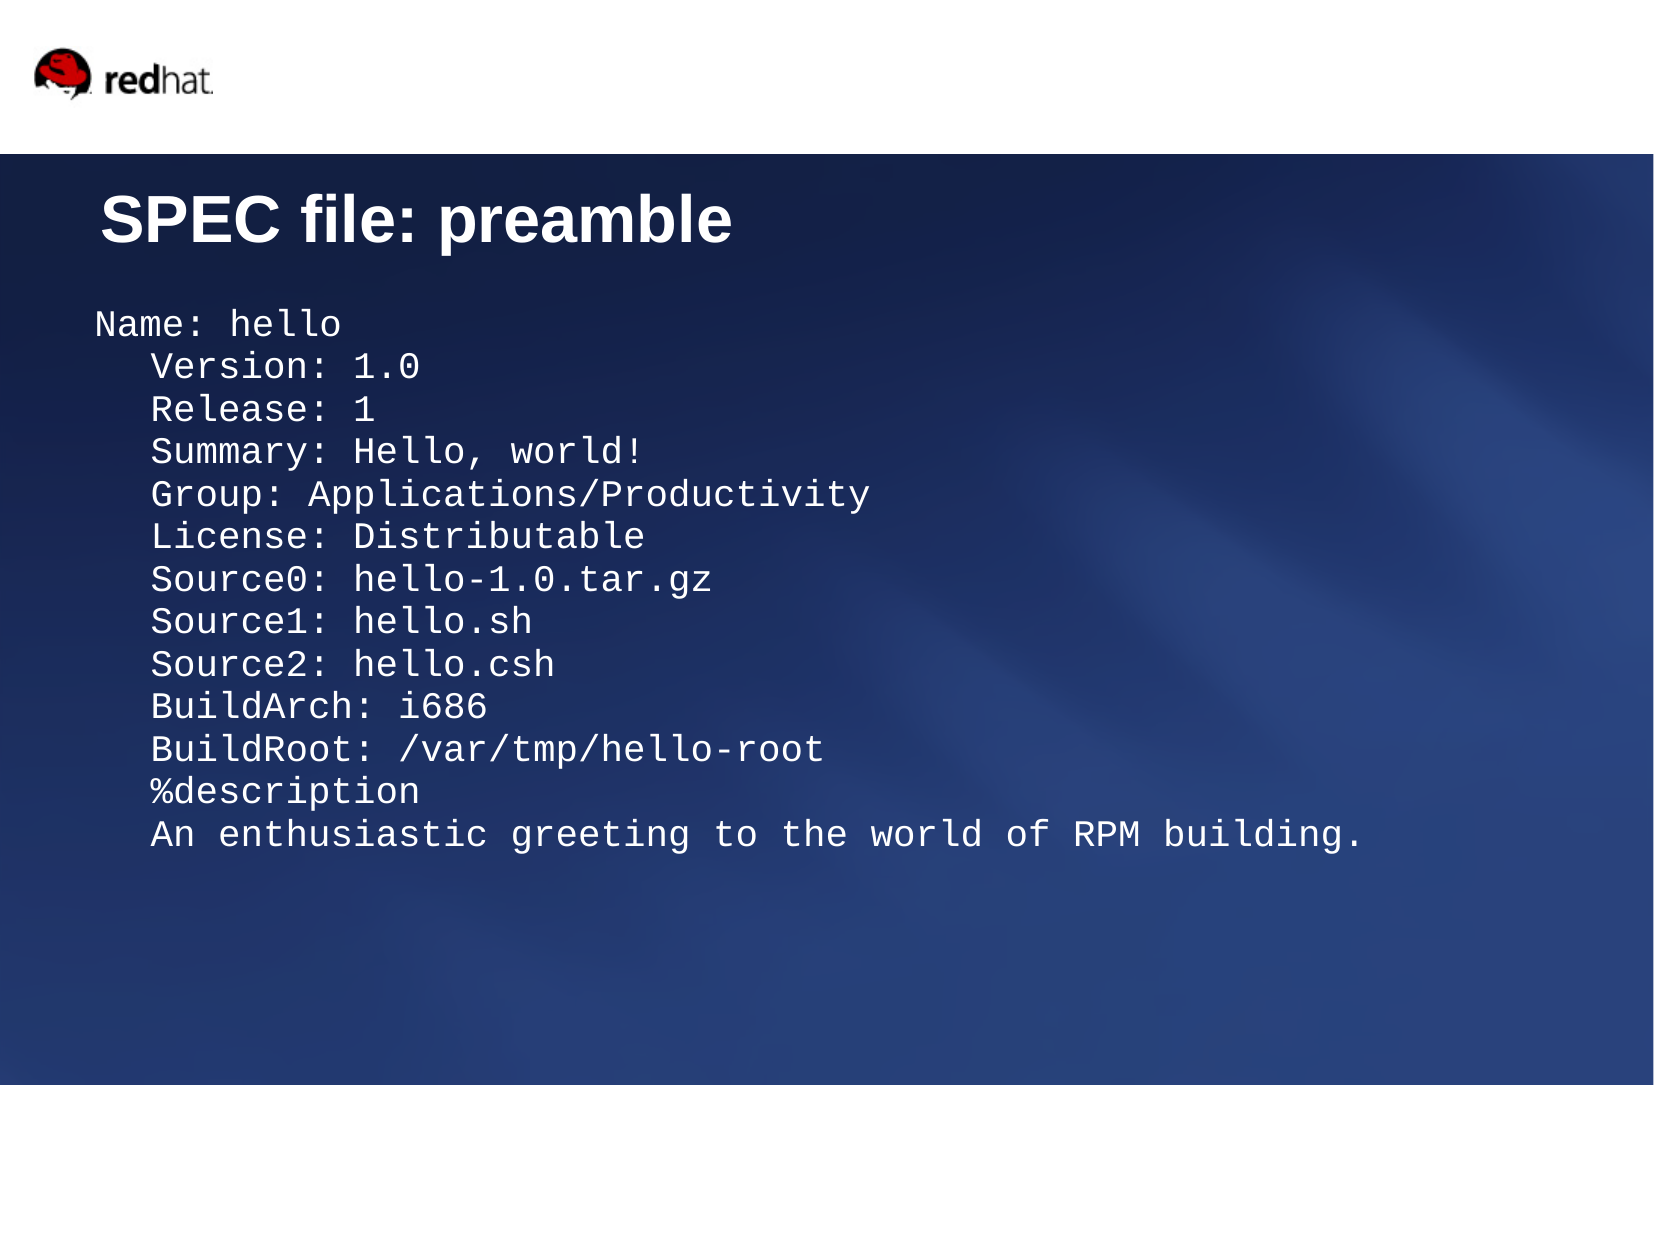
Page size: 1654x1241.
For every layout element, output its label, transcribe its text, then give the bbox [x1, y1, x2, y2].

title SPEC file: preamble [100, 164, 1506, 275]
picture [33, 46, 213, 108]
list Name: hello Version: 1.0 Release: 1 Summary: Hello, world! Group: Applications/Productivity License: Distributable Source0: hello-1.0.tar.gz Source1: hello.sh Source2: hello.csh BuildArch: i686 BuildRoot: /var/tmp/hello-root %description An enthusiastic greeting to the world of RPM building. [94, 304, 1500, 1083]
picture [0, 154, 1654, 1085]
